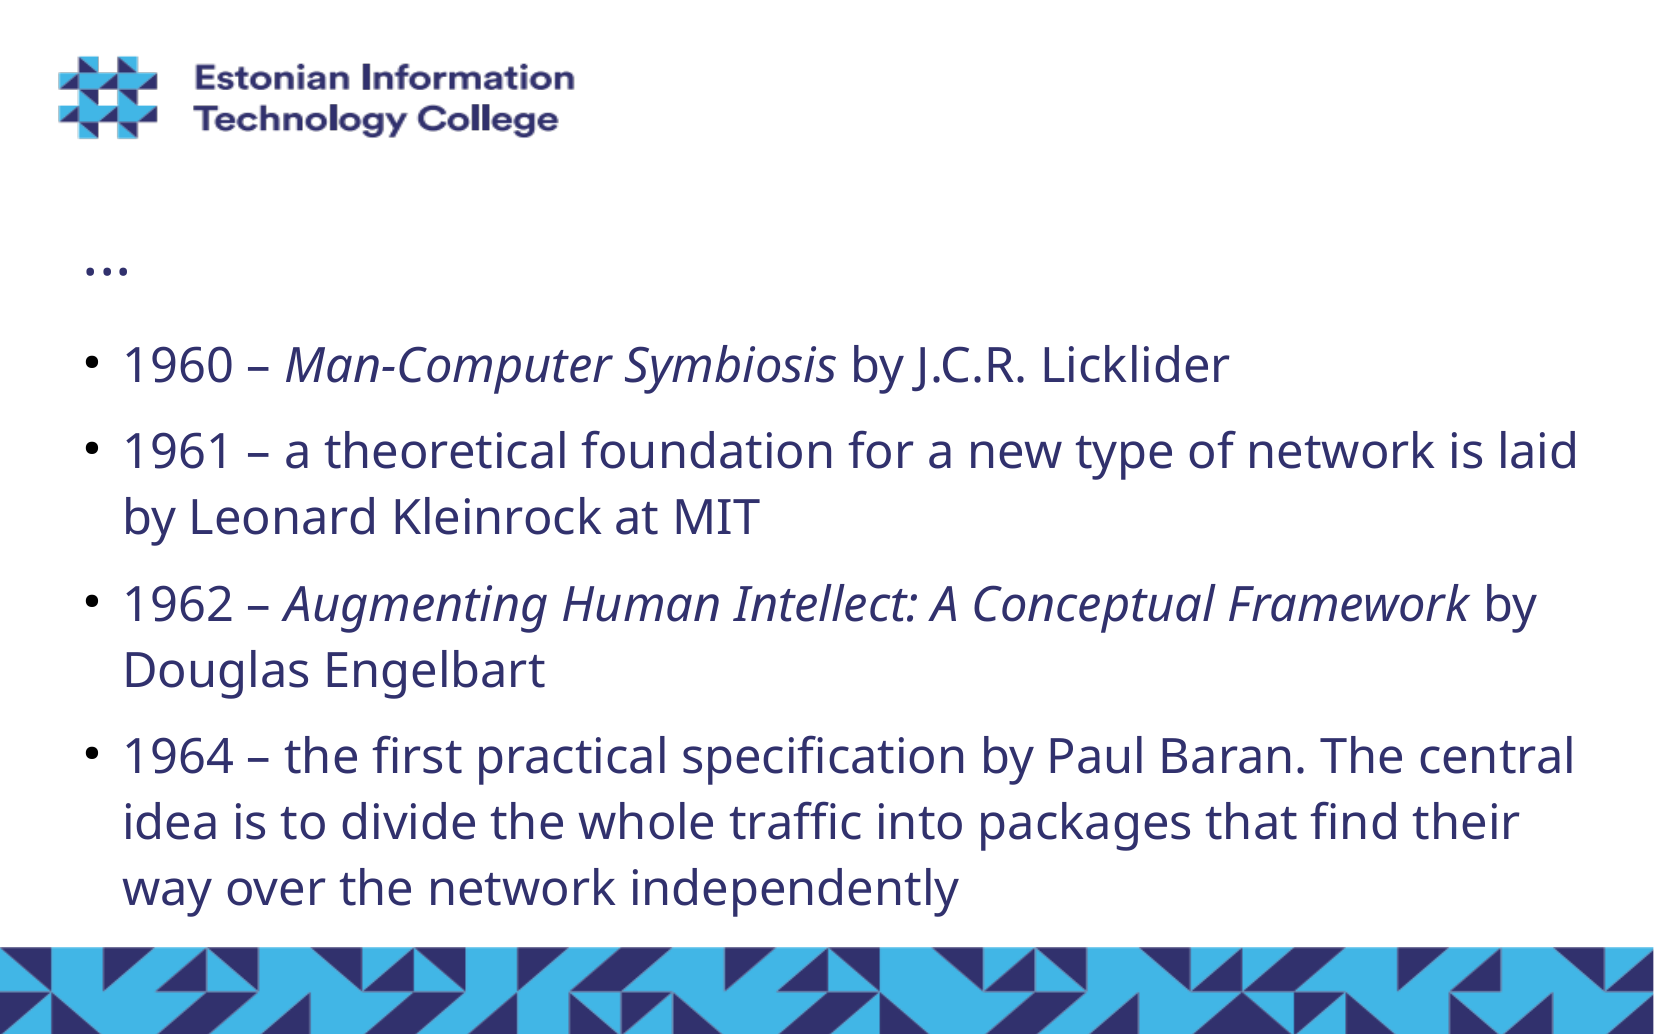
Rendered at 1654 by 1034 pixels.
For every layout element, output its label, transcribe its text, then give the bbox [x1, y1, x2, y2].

title ... [82, 165, 1644, 338]
list 1960 – Man-Computer Symbiosis by J.C.R. Licklider 1961 – a theoretical foundation for a new type of network is laid by Leonard Kleinrock at MIT 1962 – Augmenting Human Intellect: A Conceptual Framework by Douglas Engelbart 1964 – the first practical specification by Paul Baran. The central idea is to divide the whole traffic into packages that find their way over the network independently [70, 330, 1619, 922]
